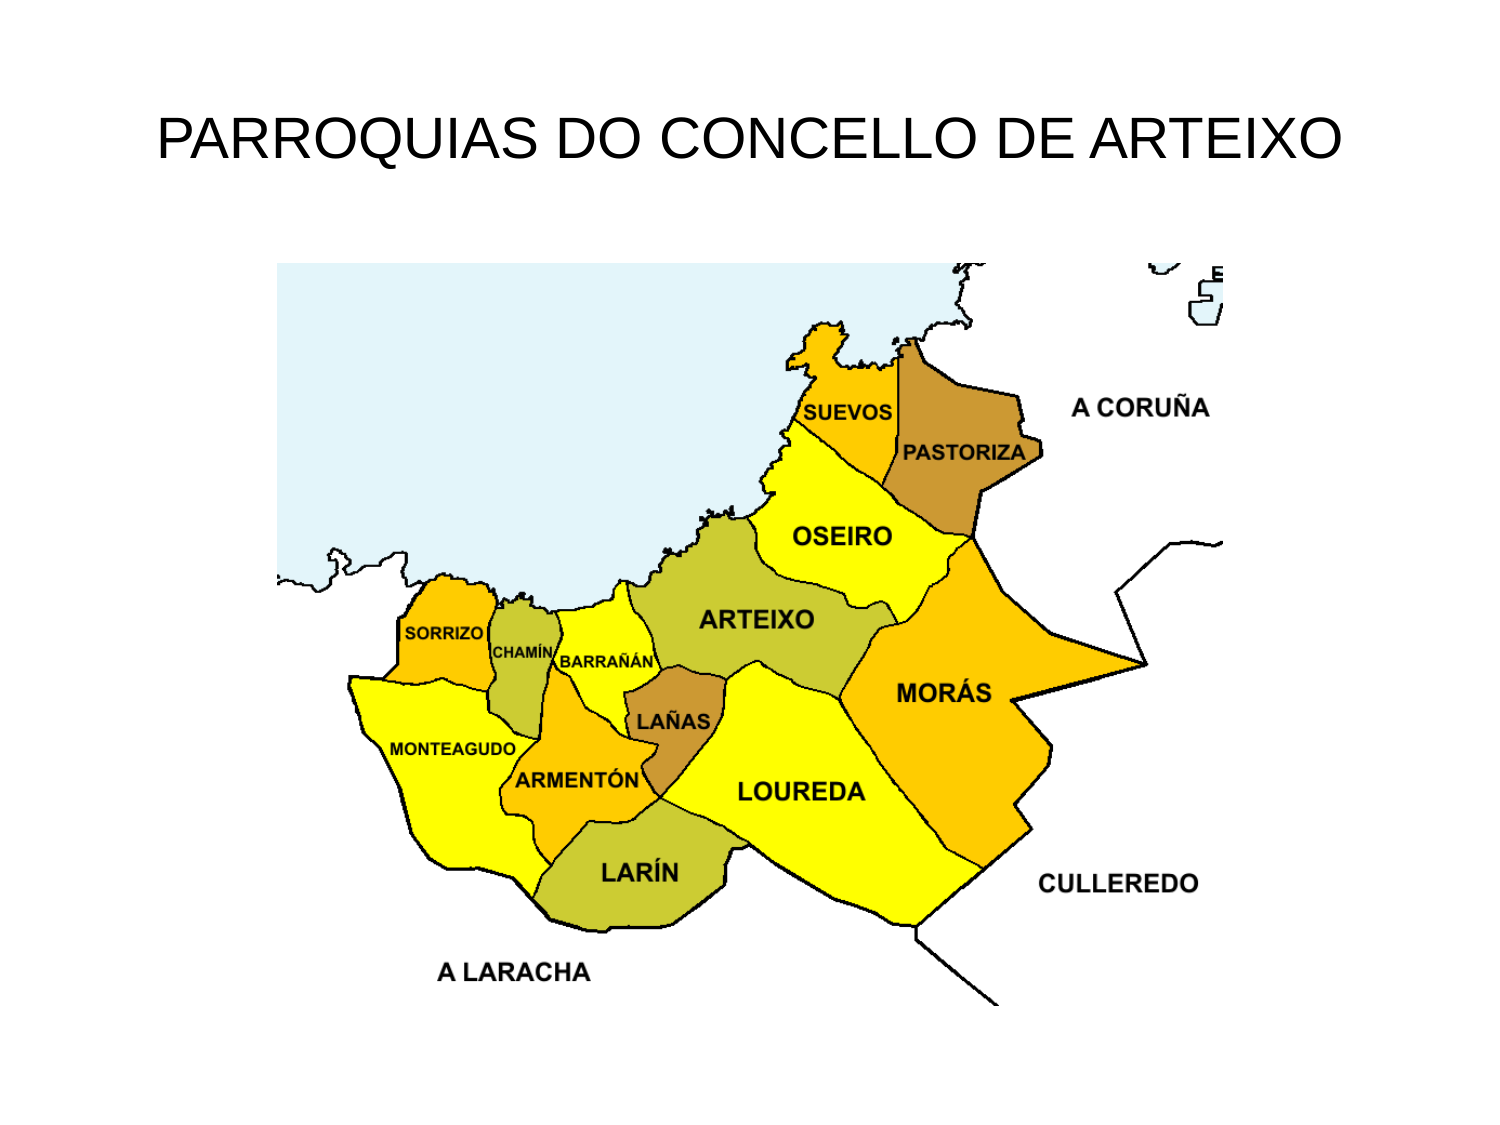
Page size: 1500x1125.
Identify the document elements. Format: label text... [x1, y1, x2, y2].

picture [277, 263, 1223, 1006]
title PARROQUIAS DO CONCELLO DE ARTEIXO [75, 45, 1426, 233]
